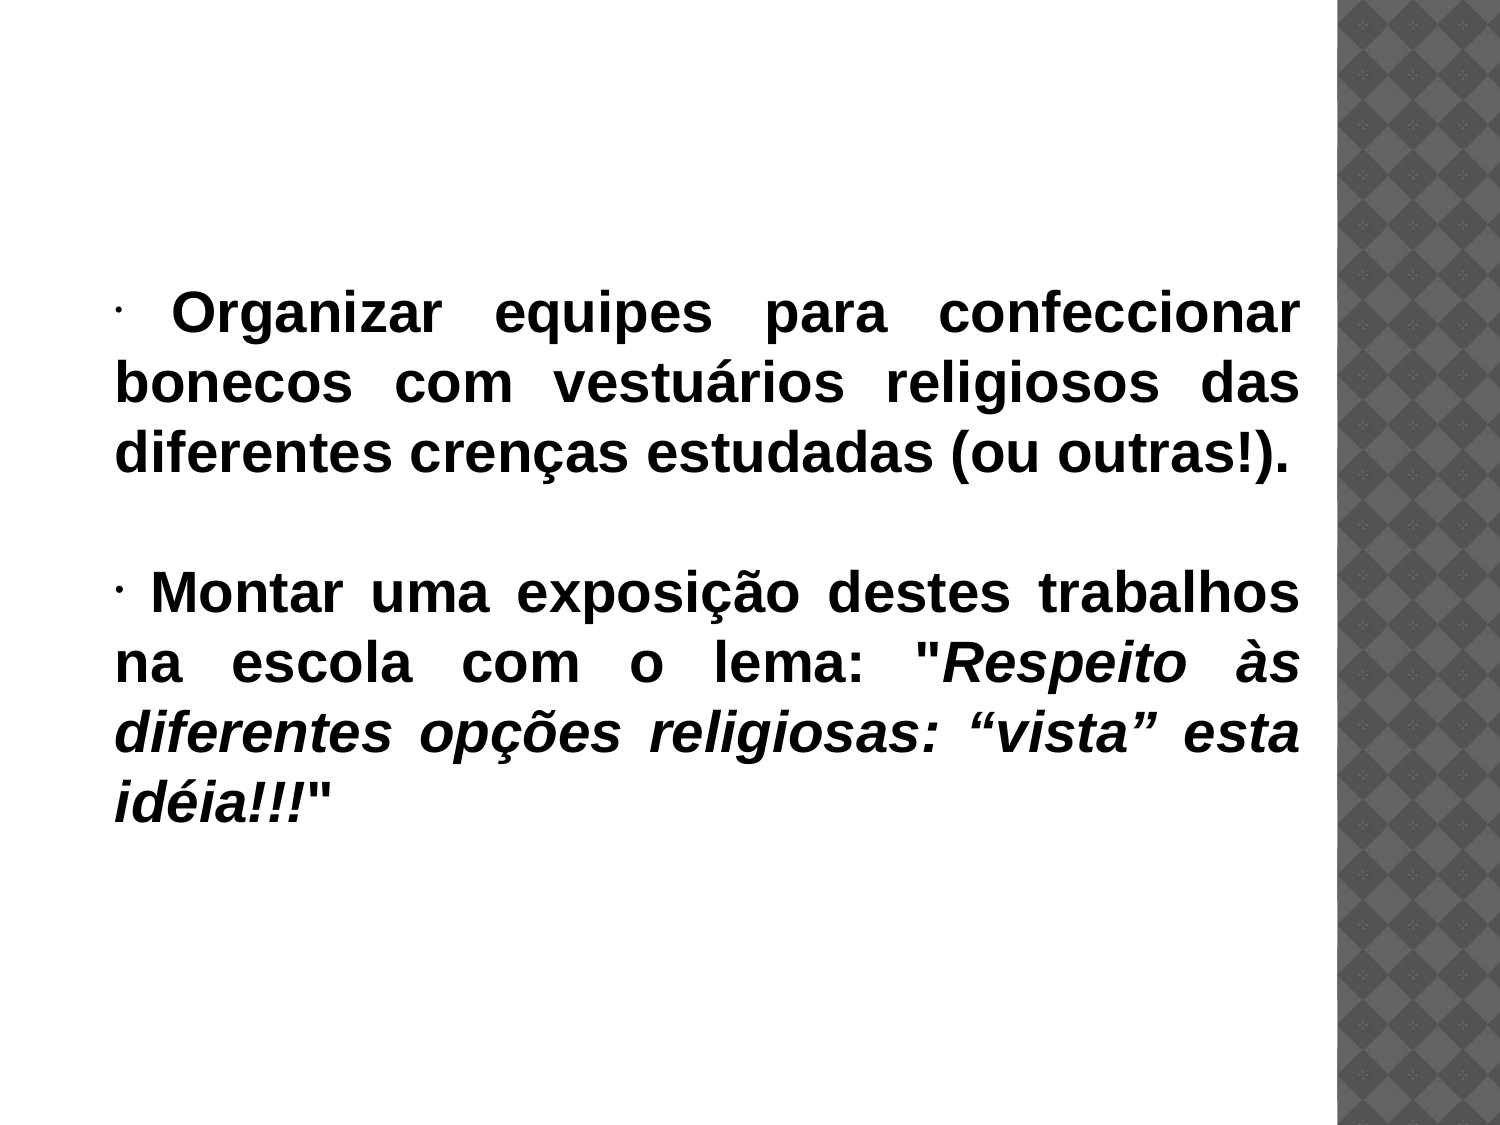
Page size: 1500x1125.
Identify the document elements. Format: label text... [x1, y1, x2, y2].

text_box Organizar equipes para confeccionar bonecos com vestuários religiosos das diferentes crenças estudadas (ou outras!). Montar uma exposição destes trabalhos na escola com o lema: "Respeito às diferentes opções religiosas: “vista” esta idéia!!!" [100, 267, 1317, 887]
picture [1337, 0, 1500, 1125]
